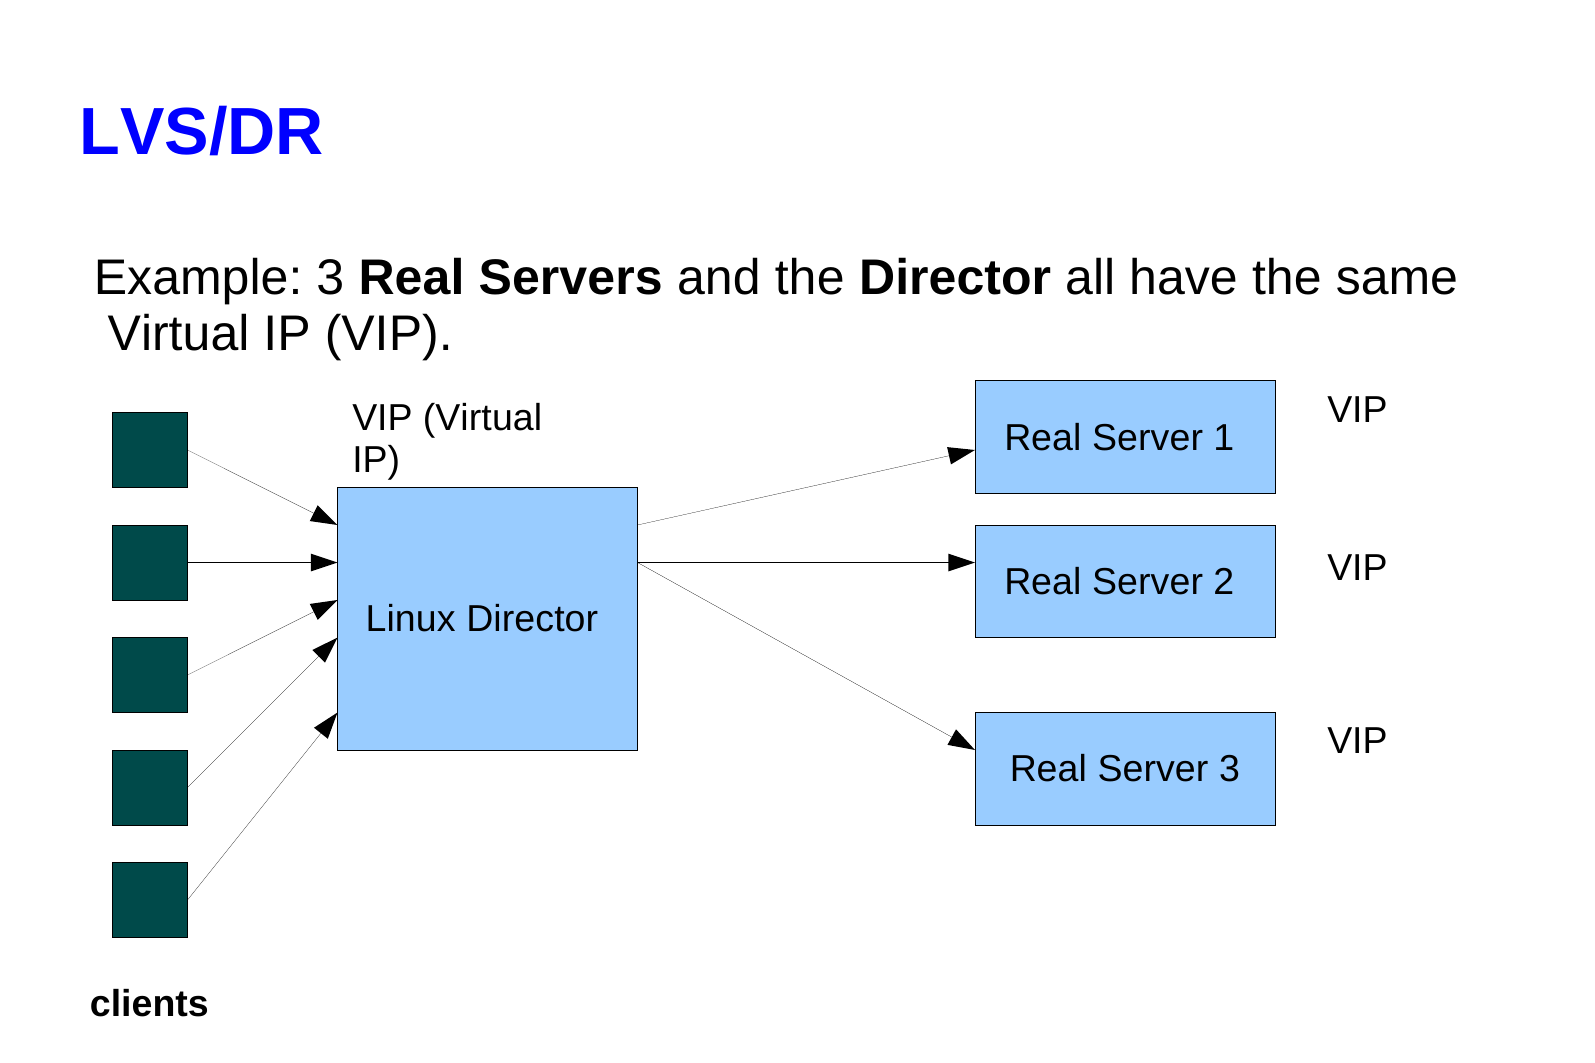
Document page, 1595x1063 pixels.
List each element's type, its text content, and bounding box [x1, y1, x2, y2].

text_box Real Server 3 [975, 712, 1276, 826]
text_box VIP (Virtual IP) [337, 389, 616, 451]
text_box Linux Director [337, 487, 638, 751]
text_box [112, 862, 188, 938]
text_box [112, 525, 188, 601]
list Example: 3 Real Servers and the Director all have the same Virtual IP (VIP). [79, 248, 1515, 936]
text_box [112, 637, 188, 713]
text_box VIP [1312, 380, 1440, 442]
text_box VIP [1312, 539, 1414, 601]
text_box VIP [1312, 712, 1414, 774]
title LVS/DR [79, 49, 1515, 213]
text_box [112, 412, 188, 488]
text_box [112, 750, 188, 826]
text_box clients [75, 975, 376, 1038]
text_box Real Server 1 [975, 380, 1276, 494]
text_box Real Server 2 [975, 525, 1276, 638]
